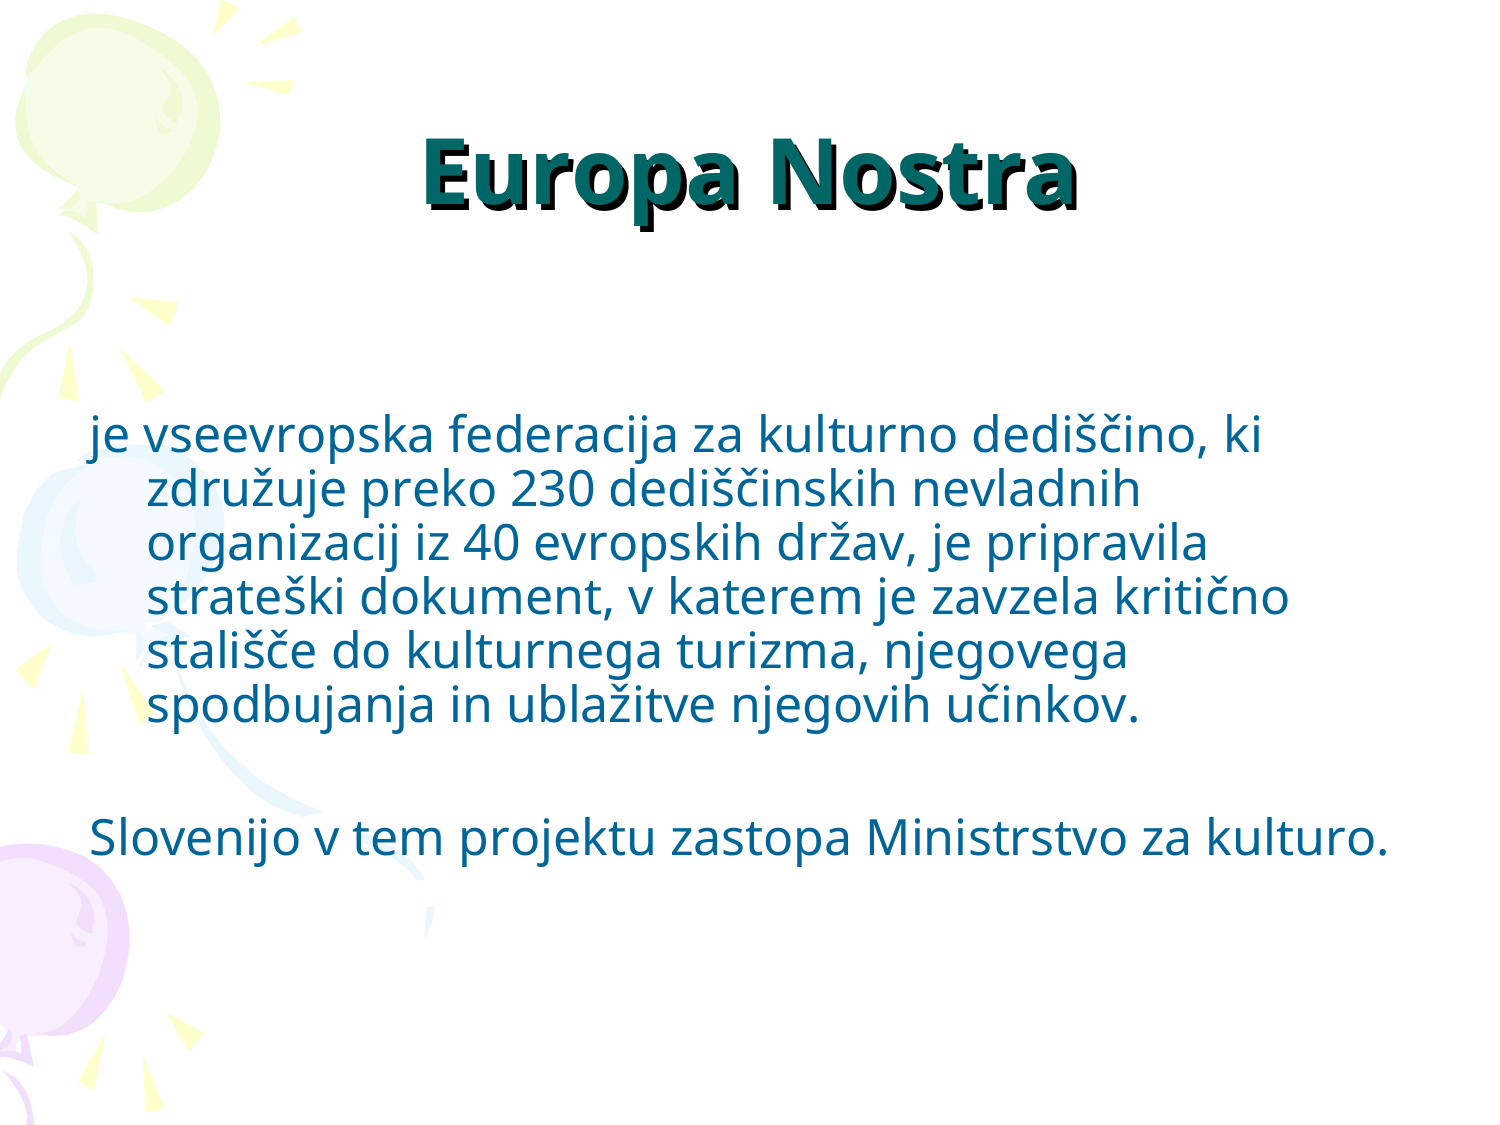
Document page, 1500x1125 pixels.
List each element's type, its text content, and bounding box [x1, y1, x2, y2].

list je vseevropska federacija za kulturno dediščino, ki združuje preko 230 dediščinskih nevladnih organizacij iz 40 evropskih držav, je pripravila strateški dokument, v katerem je zavzela kritično stališče do kulturnega turizma, njegovega spodbujanja in ublažitve njegovih učinkov. Slovenijo v tem projektu zastopa Ministrstvo za kulturo. [75, 262, 1426, 994]
title Europa Nostra [72, 16, 1426, 233]
